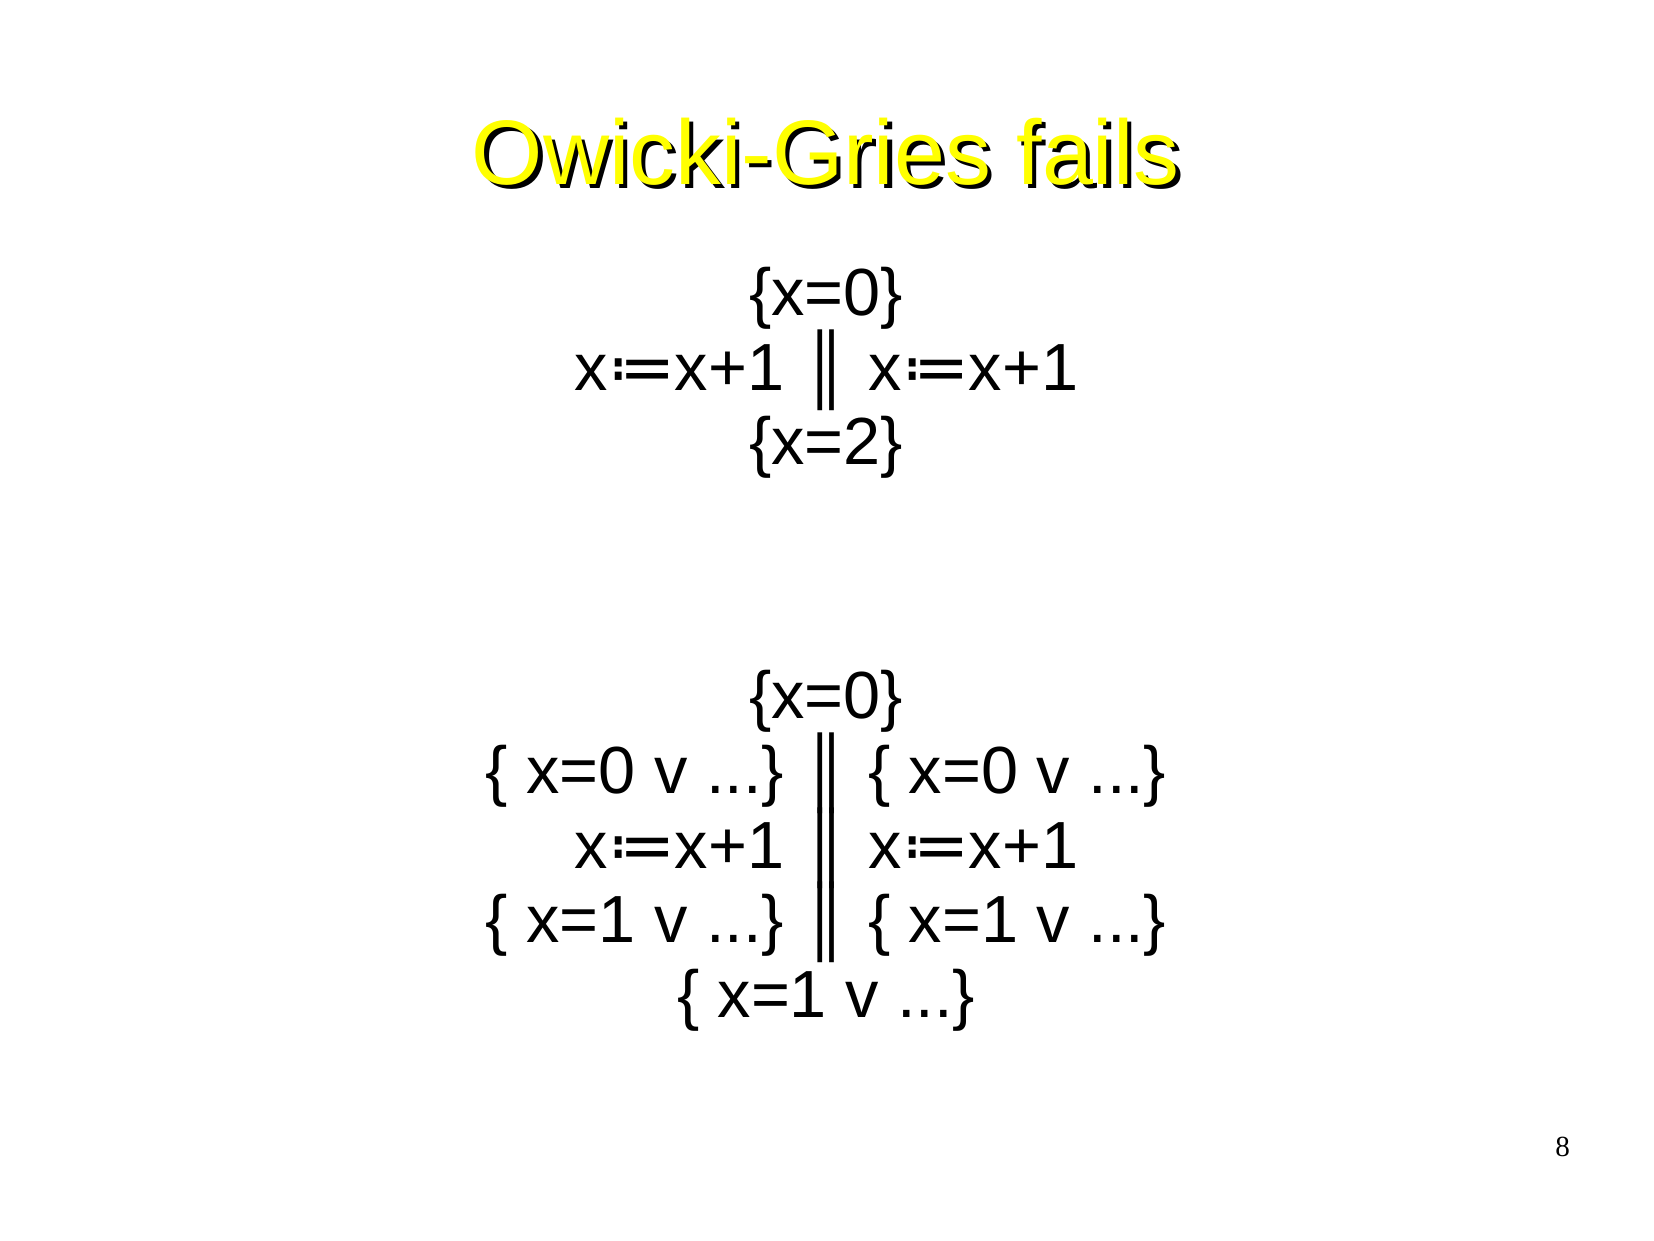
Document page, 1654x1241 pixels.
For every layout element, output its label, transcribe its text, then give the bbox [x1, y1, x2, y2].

list {x=0} x≔x+1 ║ x≔x+1 {x=2} {x=0} { x=0 v ...} ║ { x=0 v ...} x≔x+1 ║ x≔x+1 { x=1 v ...} ║ { x=1 v ...} { x=1 v ...} [82, 254, 1571, 1074]
title Owicki-Gries fails [82, 49, 1571, 254]
